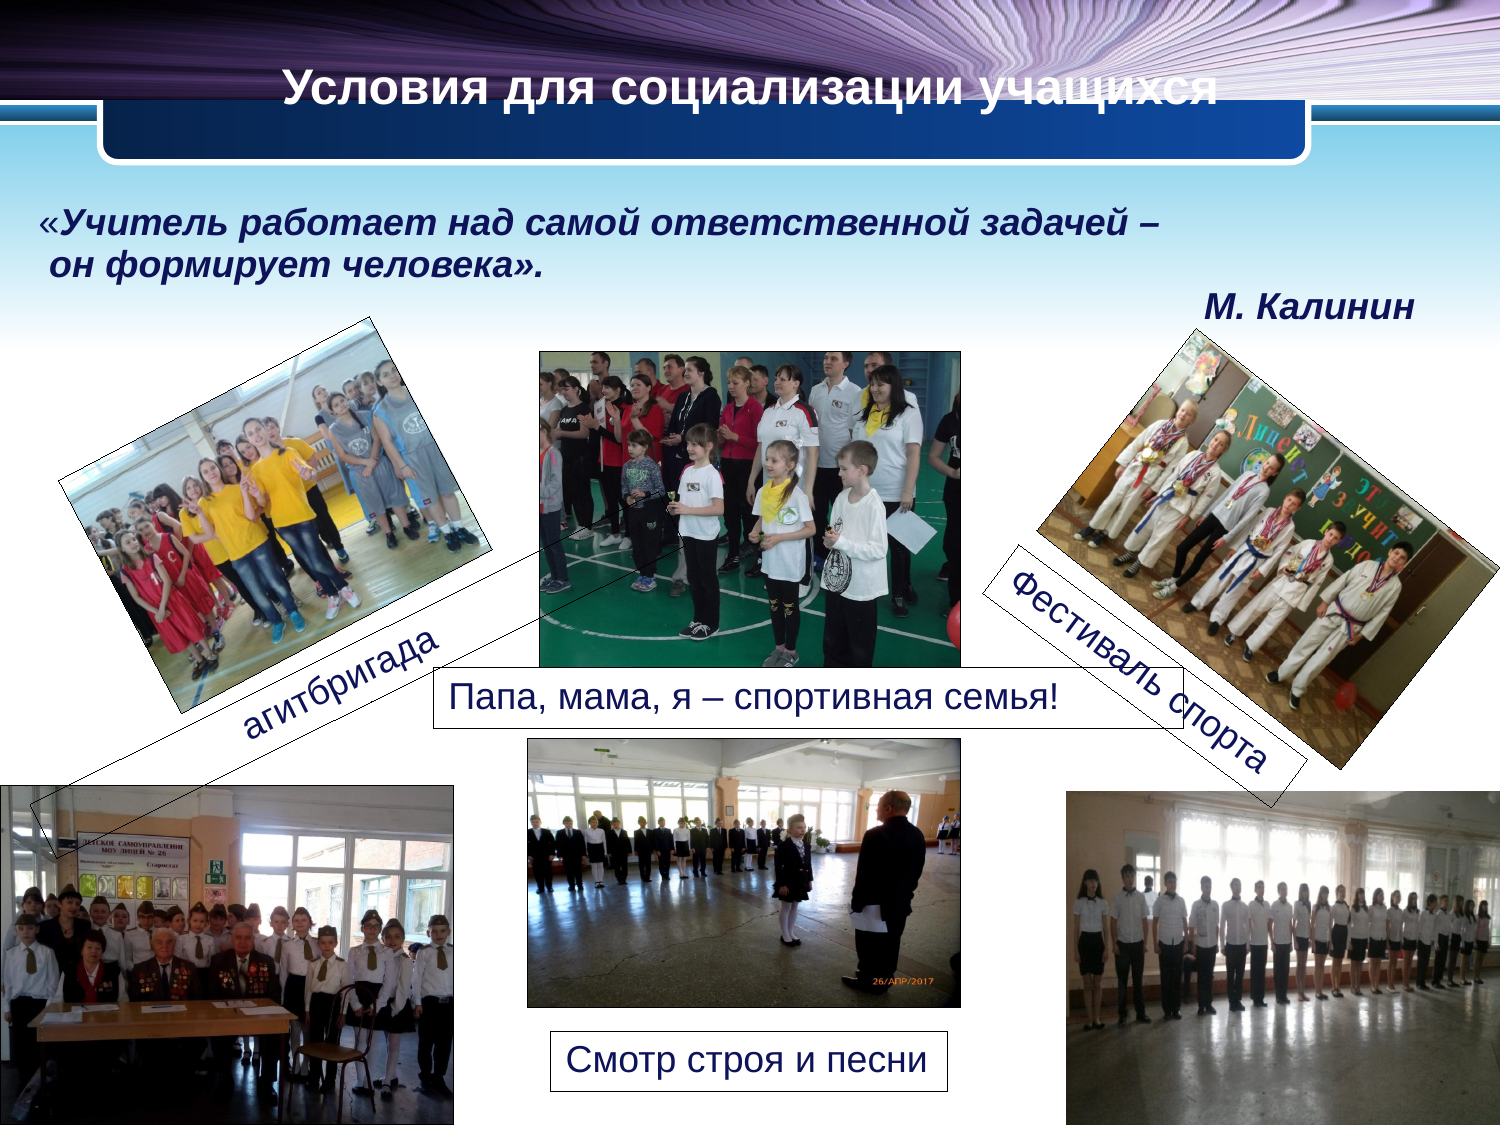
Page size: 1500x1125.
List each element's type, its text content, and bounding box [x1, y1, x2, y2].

text_box «Учитель работает над самой ответственной задачей – он формирует человека». М. Калинин [23, 194, 1435, 346]
text_box агитбригада [30, 491, 686, 859]
picture [58, 316, 493, 714]
picture [527, 738, 961, 1008]
picture [0, 785, 454, 1125]
picture [1036, 328, 1500, 770]
text_box Условия для социализации учащихся [267, 51, 1245, 128]
text_box Папа, мама, я – спортивная семья! [433, 667, 1164, 729]
picture [1066, 791, 1500, 1125]
picture [539, 351, 961, 667]
text_box Фестиваль спорта [982, 544, 1308, 808]
text_box Смотр строя и песни [550, 1031, 948, 1092]
picture [0, 0, 1500, 100]
